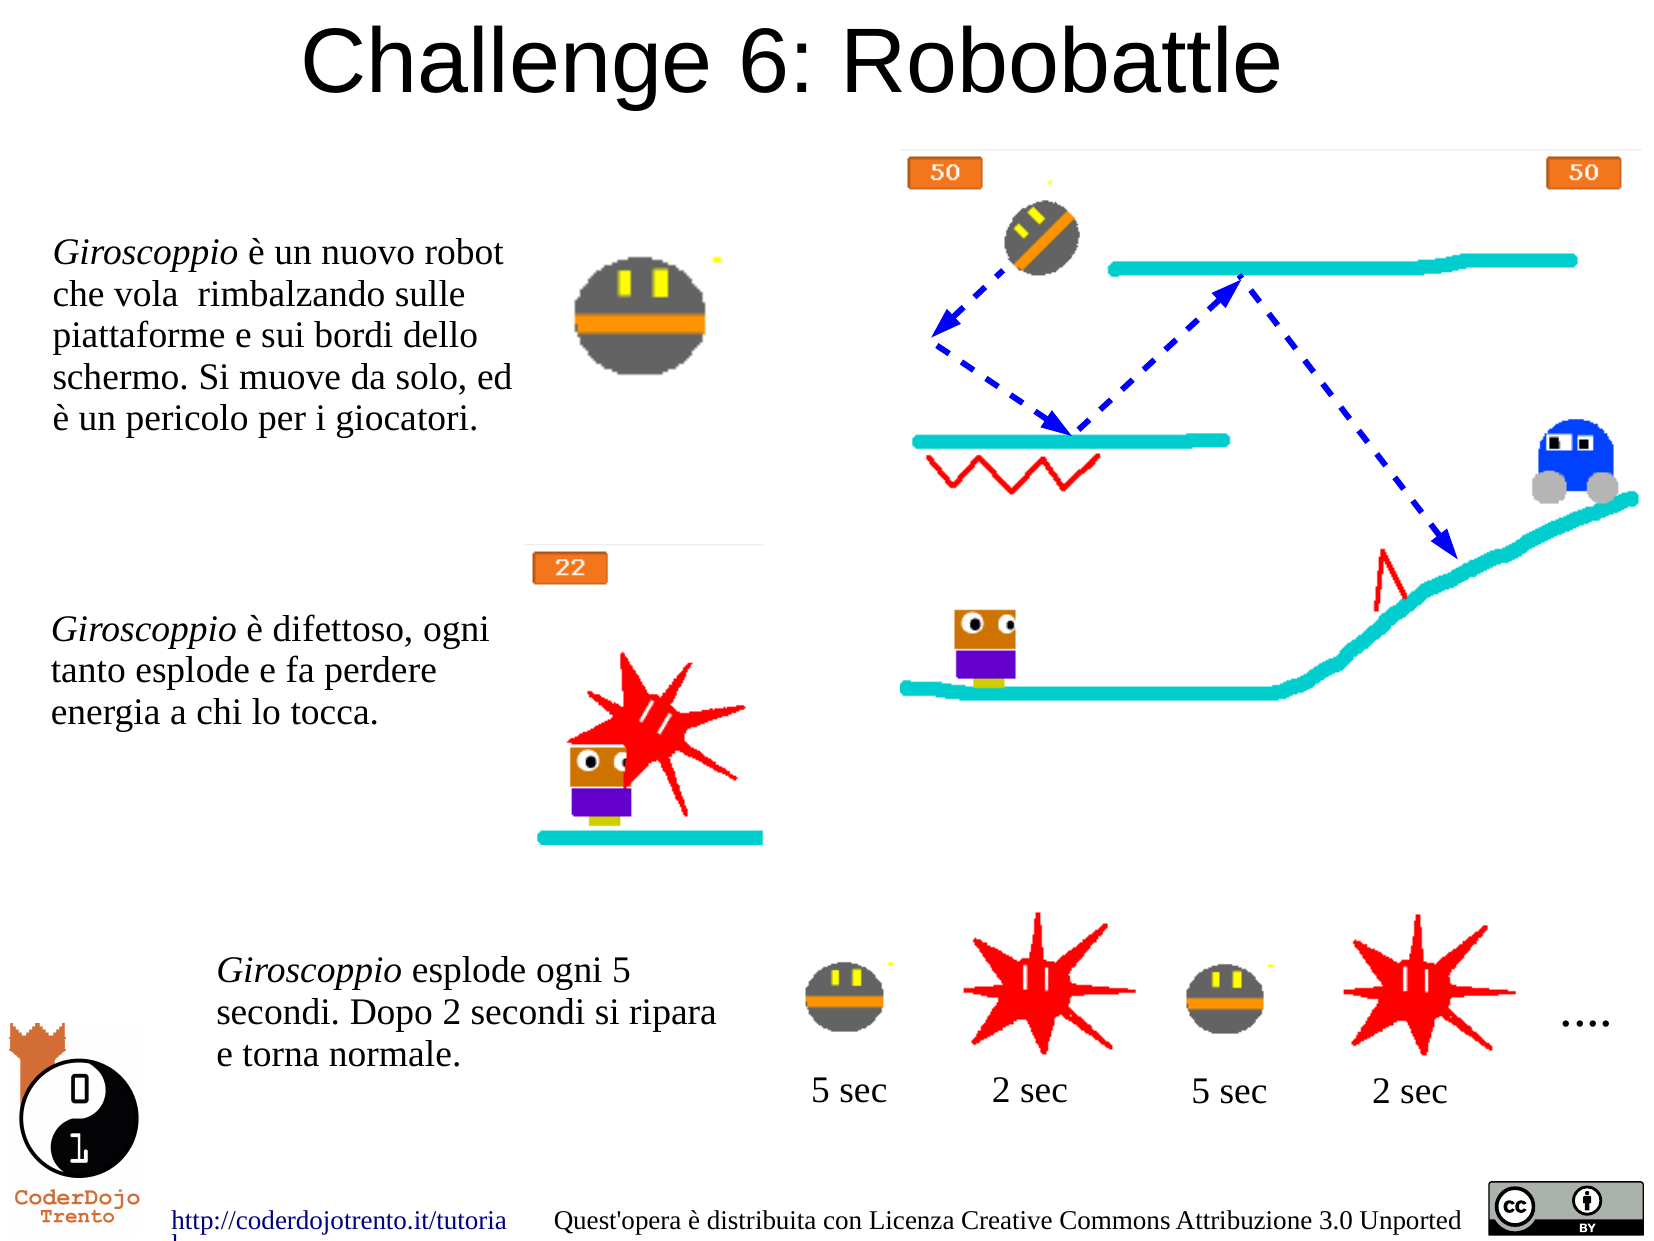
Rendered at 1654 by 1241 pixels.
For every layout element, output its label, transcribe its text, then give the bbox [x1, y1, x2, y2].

text_box Giroscoppio esplode ogni 5 secondi. Dopo 2 secondi si ripara e torna normale. [201, 942, 747, 1085]
text_box 2 sec [977, 1061, 1089, 1119]
text_box 5 sec [796, 1061, 908, 1119]
text_box Giroscoppio è difettoso, ogni tanto esplode e fa perdere energia a chi lo tocca. [36, 600, 524, 754]
picture [1333, 899, 1527, 1065]
text_box Quest'opera è distribuita con Licenza Creative Commons Attribuzione 3.0 Unported [532, 1198, 1498, 1241]
text_box 2 sec [1357, 1062, 1469, 1121]
text_box Giroscoppio è un nuovo robot che vola rimbalzando sulle piattaforme e sui bordi dello schermo. Si muove da solo, ed è un pericolo per i giocatori. [37, 223, 530, 452]
picture [525, 544, 771, 845]
picture [9, 1023, 141, 1237]
text_box .... [1544, 971, 1634, 1047]
picture [1488, 1181, 1644, 1236]
picture [900, 149, 1642, 704]
picture [953, 897, 1147, 1064]
text_box 5 sec [1176, 1062, 1288, 1121]
text_box http://coderdojotrento.it/tutorial [156, 1197, 529, 1241]
title Challenge 6: Robobattle [48, 1, 1537, 121]
picture [790, 953, 898, 1043]
picture [549, 242, 730, 394]
picture [1171, 955, 1278, 1045]
